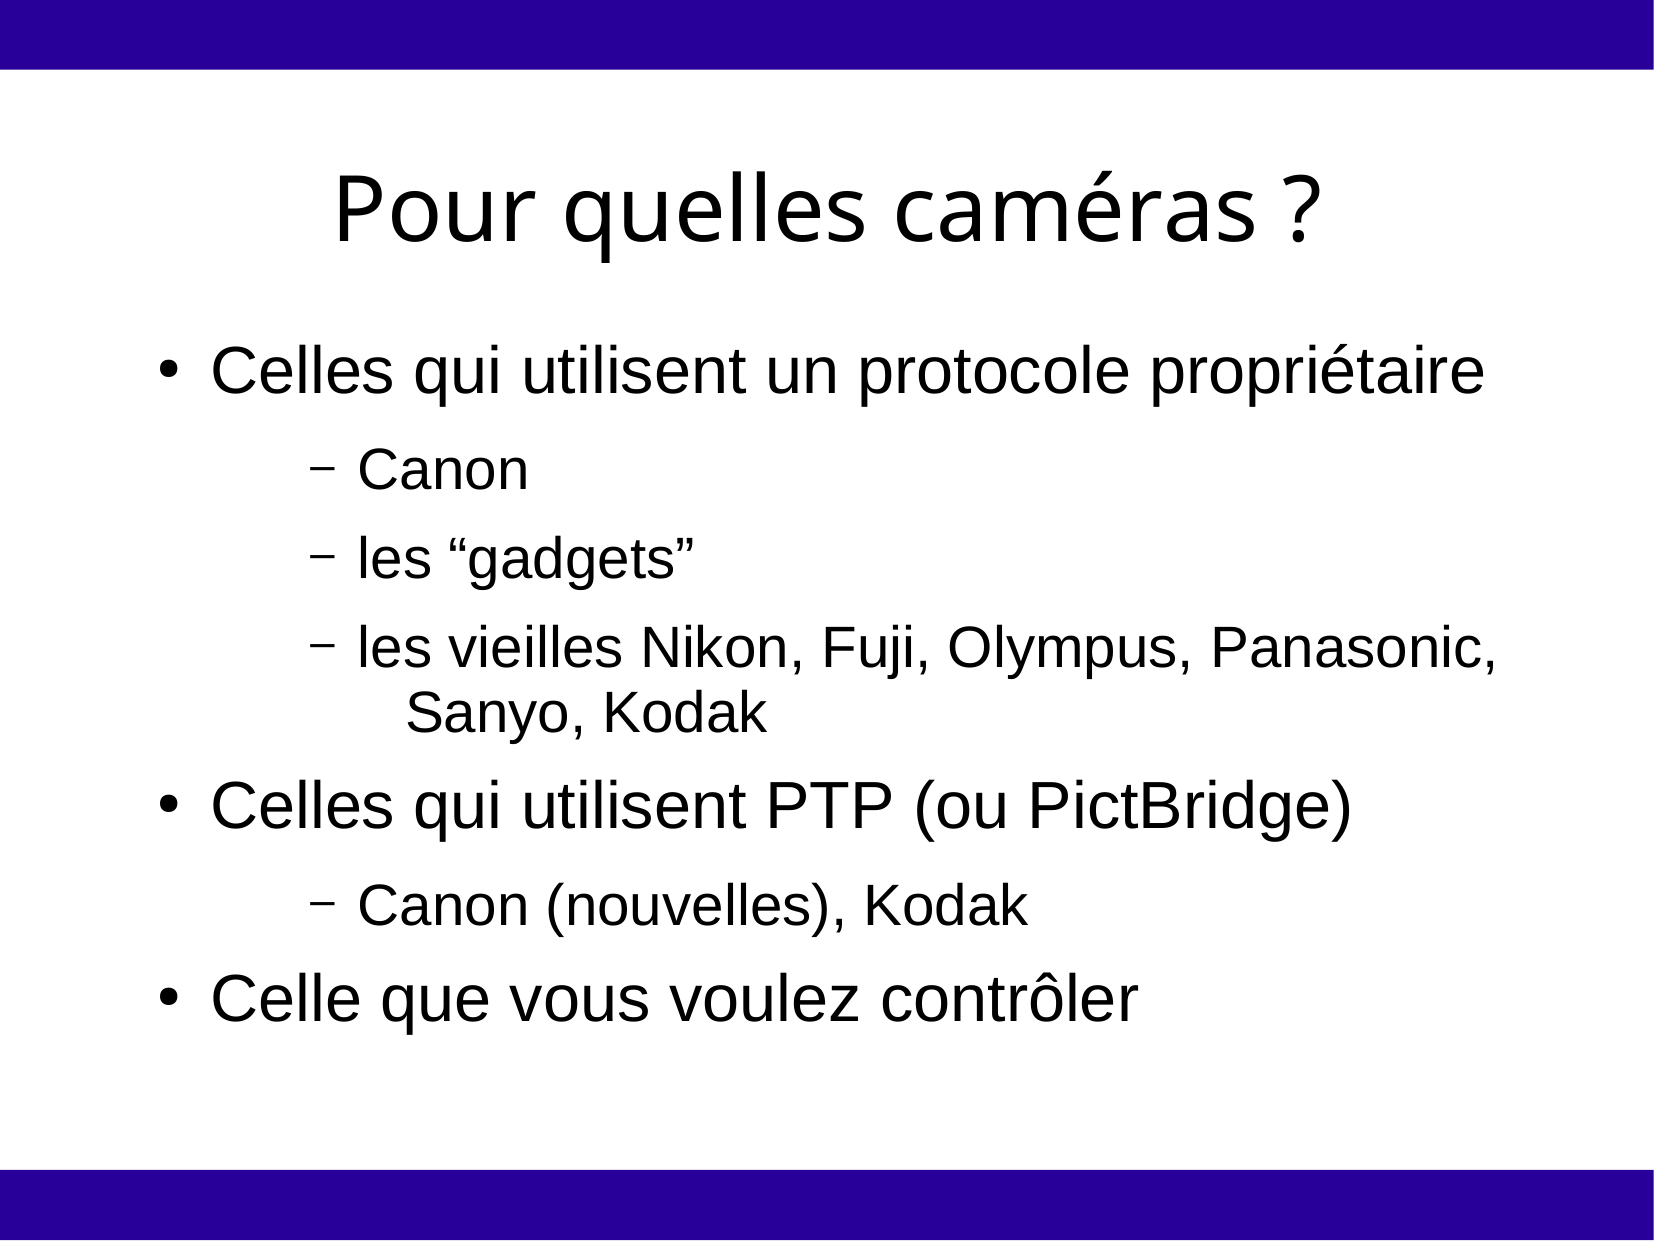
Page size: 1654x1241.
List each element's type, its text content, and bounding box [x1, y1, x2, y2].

title Pour quelles caméras ? [121, 102, 1534, 311]
list Celles qui utilisent un protocole propriétaire Canon les “gadgets” les vieilles Nikon, Fuji, Olympus, Panasonic, Sanyo, Kodak Celles qui utilisent PTP (ou PictBridge) Canon (nouvelles), Kodak Celle que vous voulez contrôler [121, 332, 1534, 1155]
